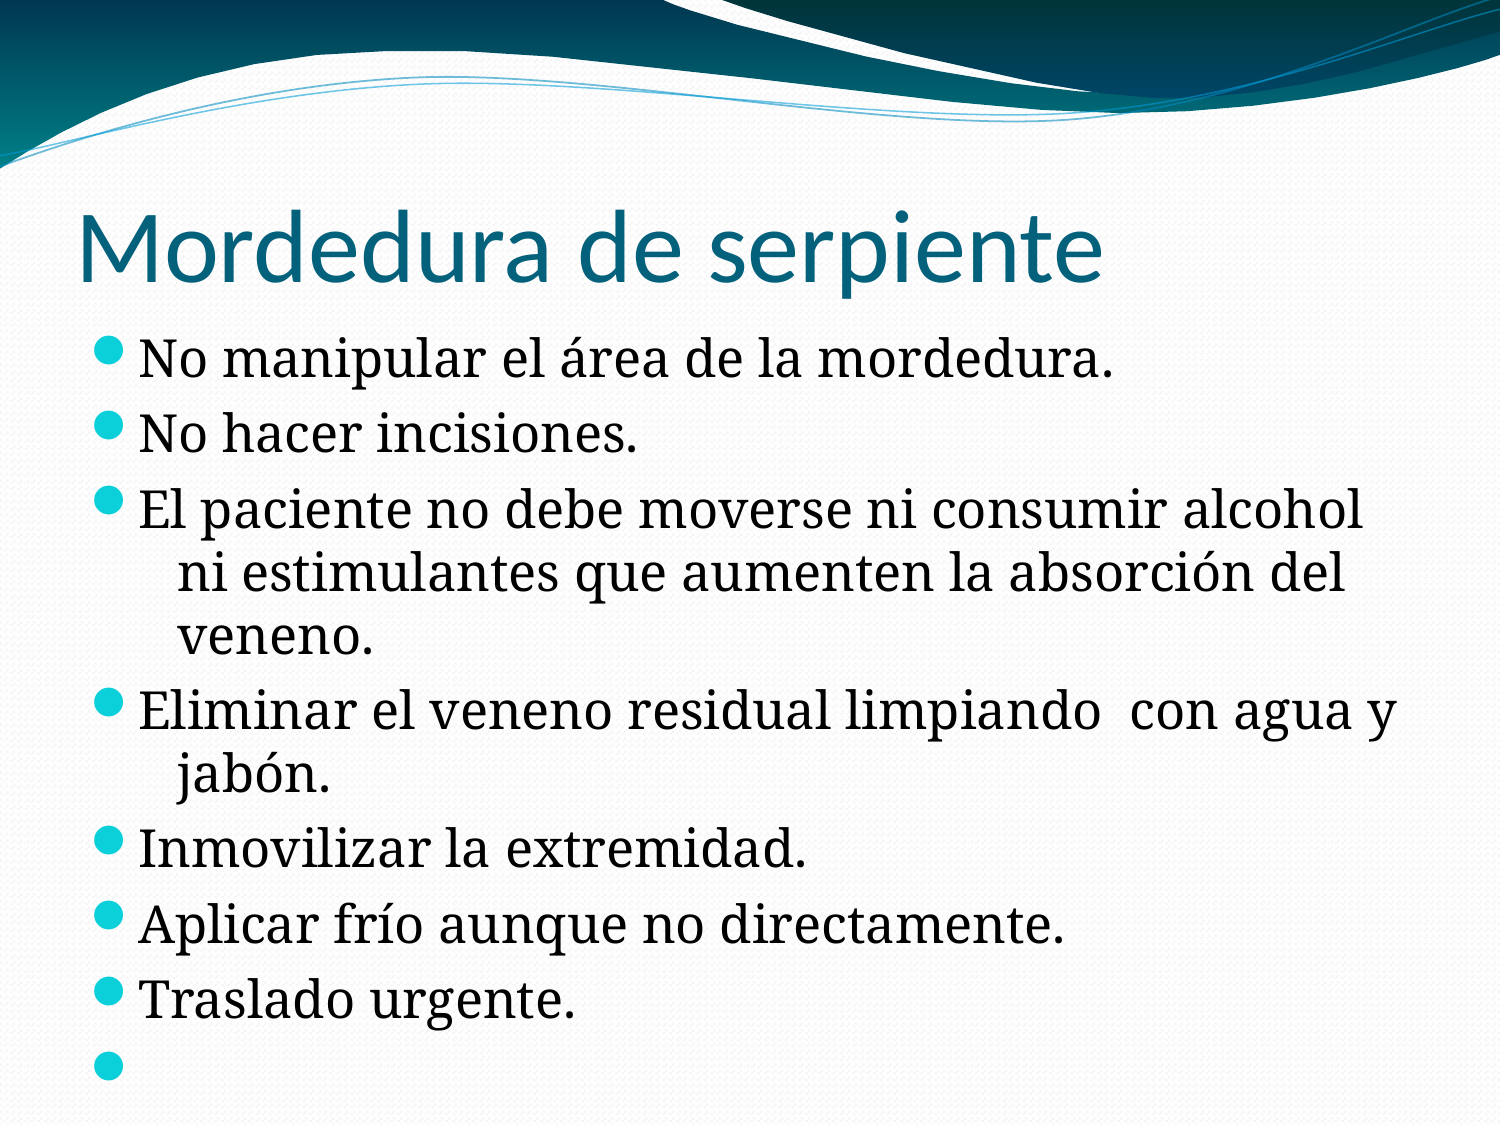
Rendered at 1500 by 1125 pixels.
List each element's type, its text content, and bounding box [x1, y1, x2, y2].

list No manipular el área de la mordedura. No hacer incisiones. El paciente no debe moverse ni consumir alcohol ni estimulantes que aumenten la absorción del veneno. Eliminar el veneno residual limpiando con agua y jabón. Inmovilizar la extremidad. Aplicar frío aunque no directamente. Traslado urgente. [75, 317, 1426, 1038]
title Mordedura de serpiente [75, 115, 1426, 304]
